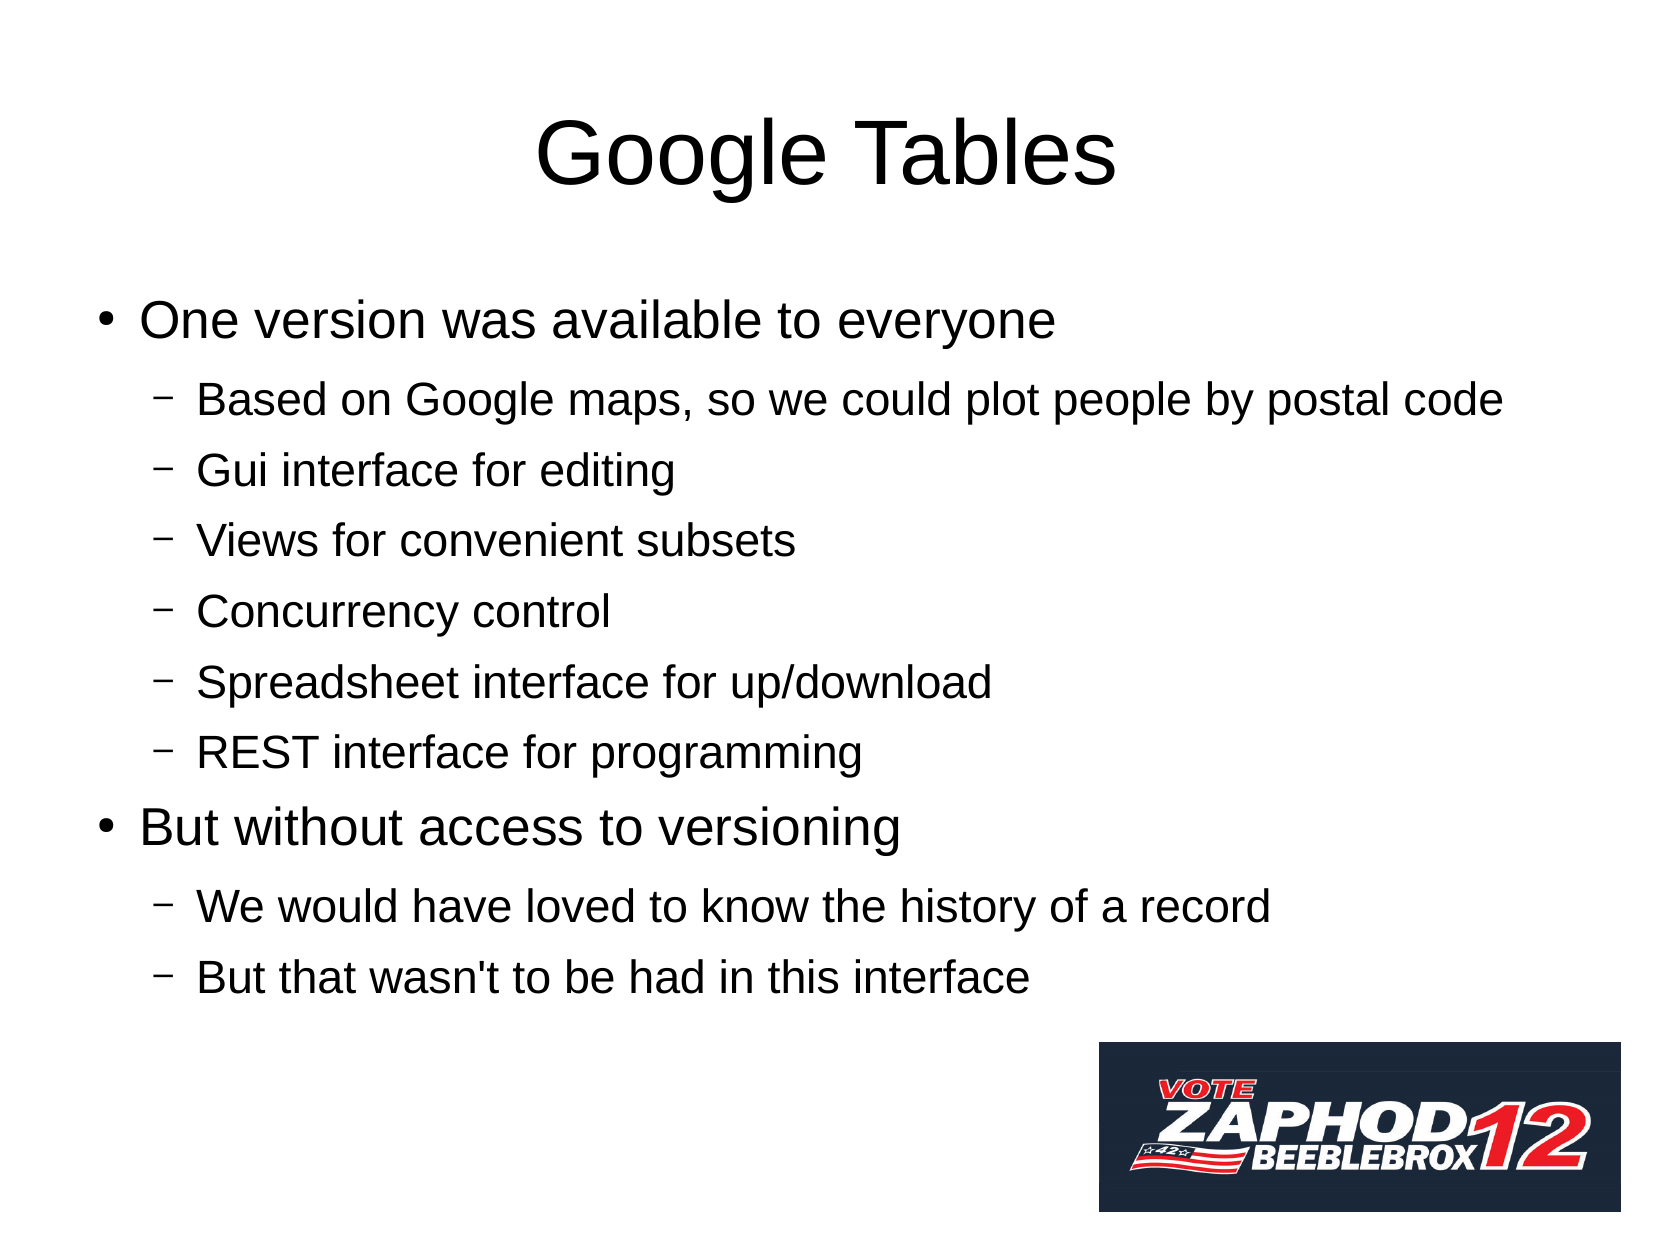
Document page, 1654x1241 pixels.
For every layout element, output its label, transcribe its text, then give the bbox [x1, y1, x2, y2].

title Google Tables [82, 49, 1571, 257]
picture [1099, 1042, 1621, 1212]
list One version was available to everyone Based on Google maps, so we could plot people by postal code Gui interface for editing Views for convenient subsets Concurrency control Spreadsheet interface for up/download REST interface for programming But without access to versioning We would have loved to know the history of a record But that wasn't to be had in this interface [82, 290, 1571, 1010]
